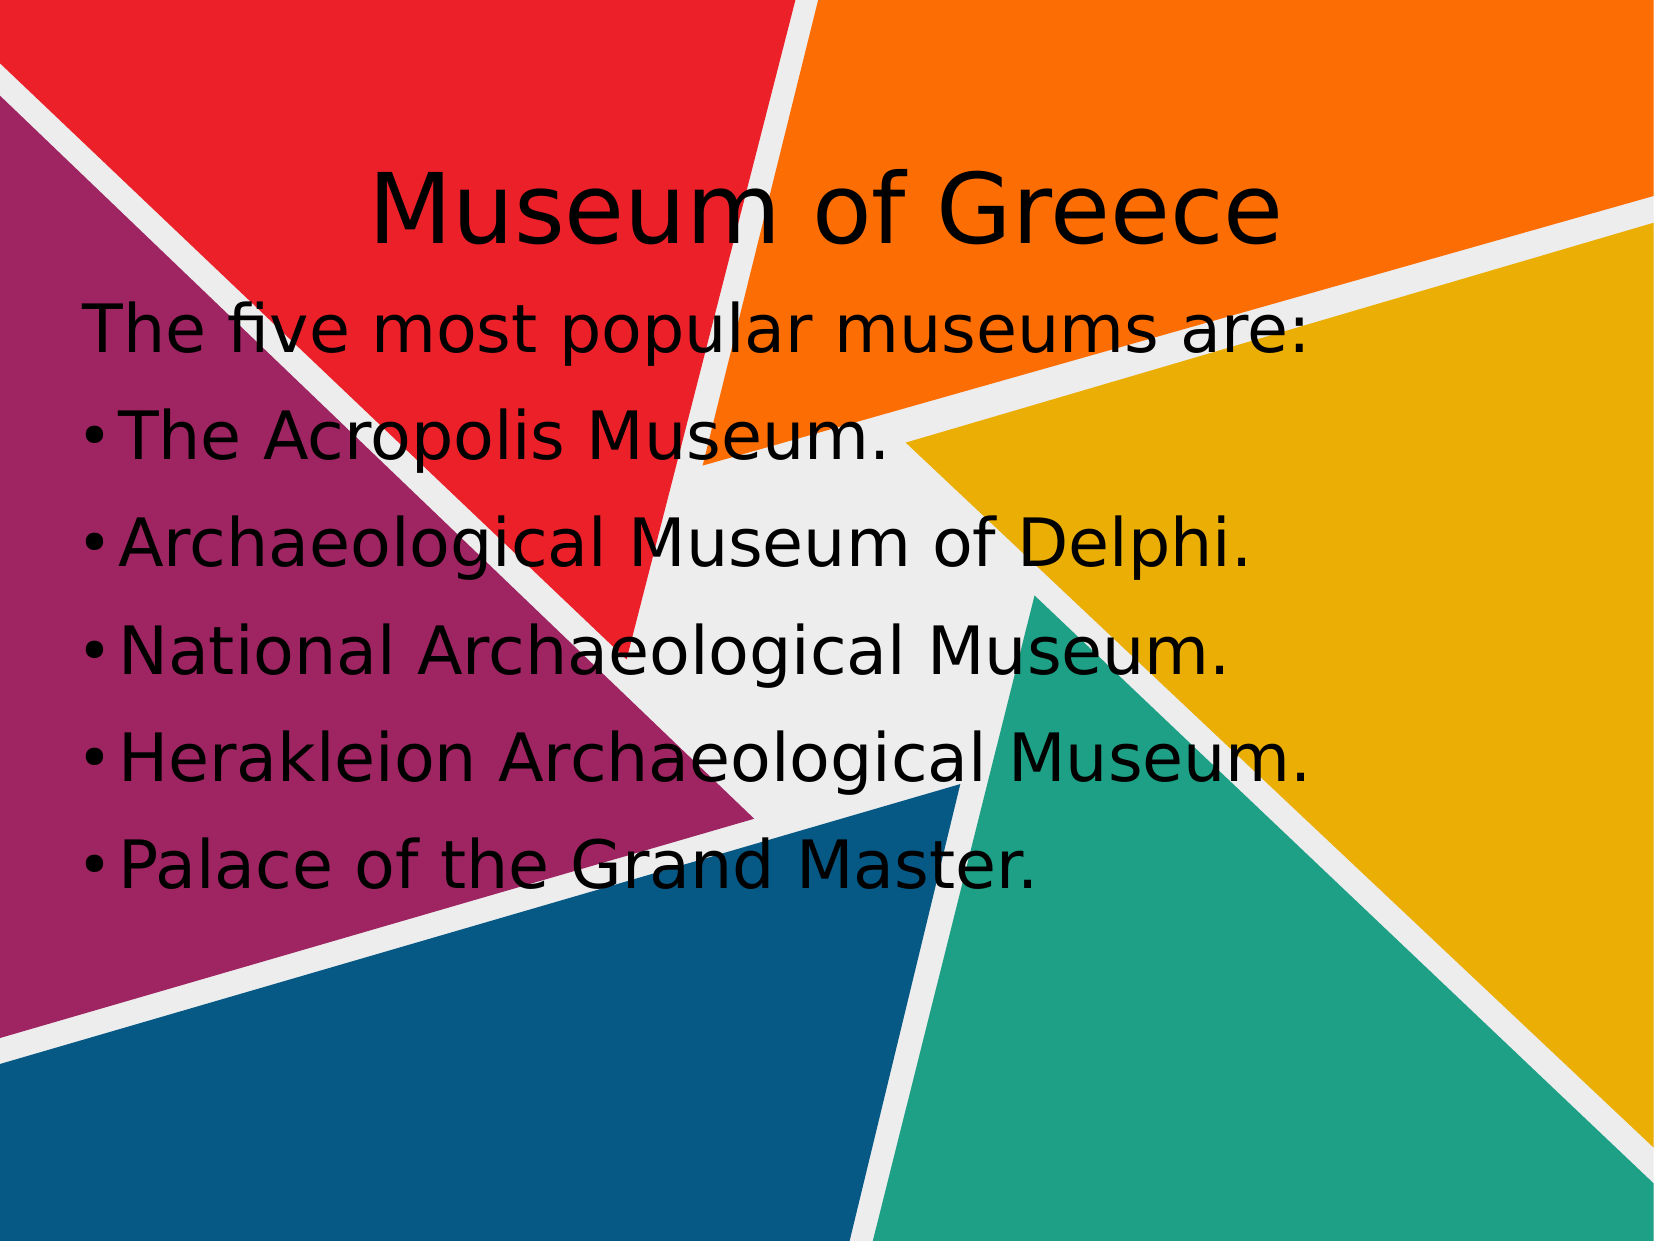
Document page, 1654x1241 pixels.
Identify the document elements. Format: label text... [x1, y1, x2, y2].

list The five most popular museums are: The Acropolis Museum. Archaeological Museum of Delphi. National Archaeological Museum. Herakleion Archaeological Museum. Palace of the Grand Master. [82, 290, 1571, 1010]
title Museum of Greece [82, 39, 1571, 267]
